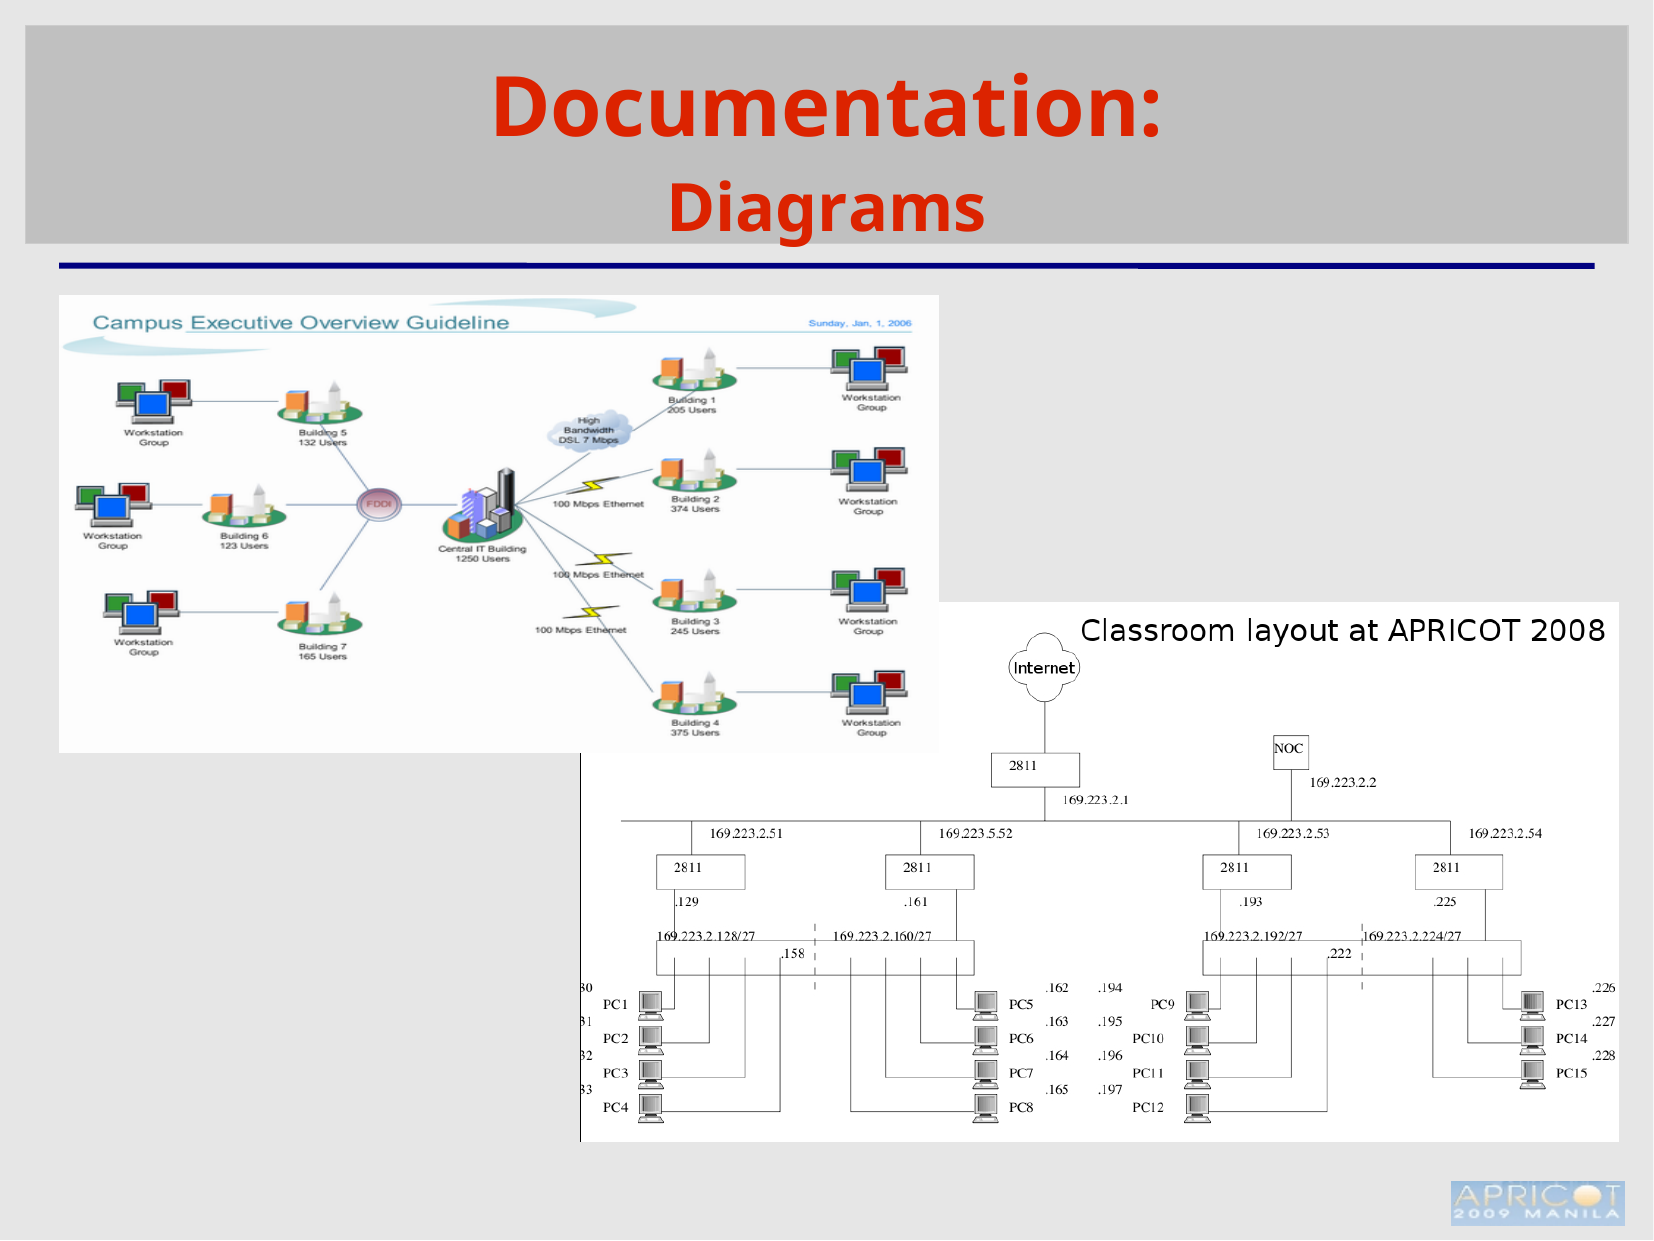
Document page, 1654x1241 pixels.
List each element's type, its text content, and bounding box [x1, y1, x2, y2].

picture [59, 295, 1619, 1142]
title Documentation: Diagrams [121, 46, 1532, 253]
picture [1451, 1181, 1625, 1226]
